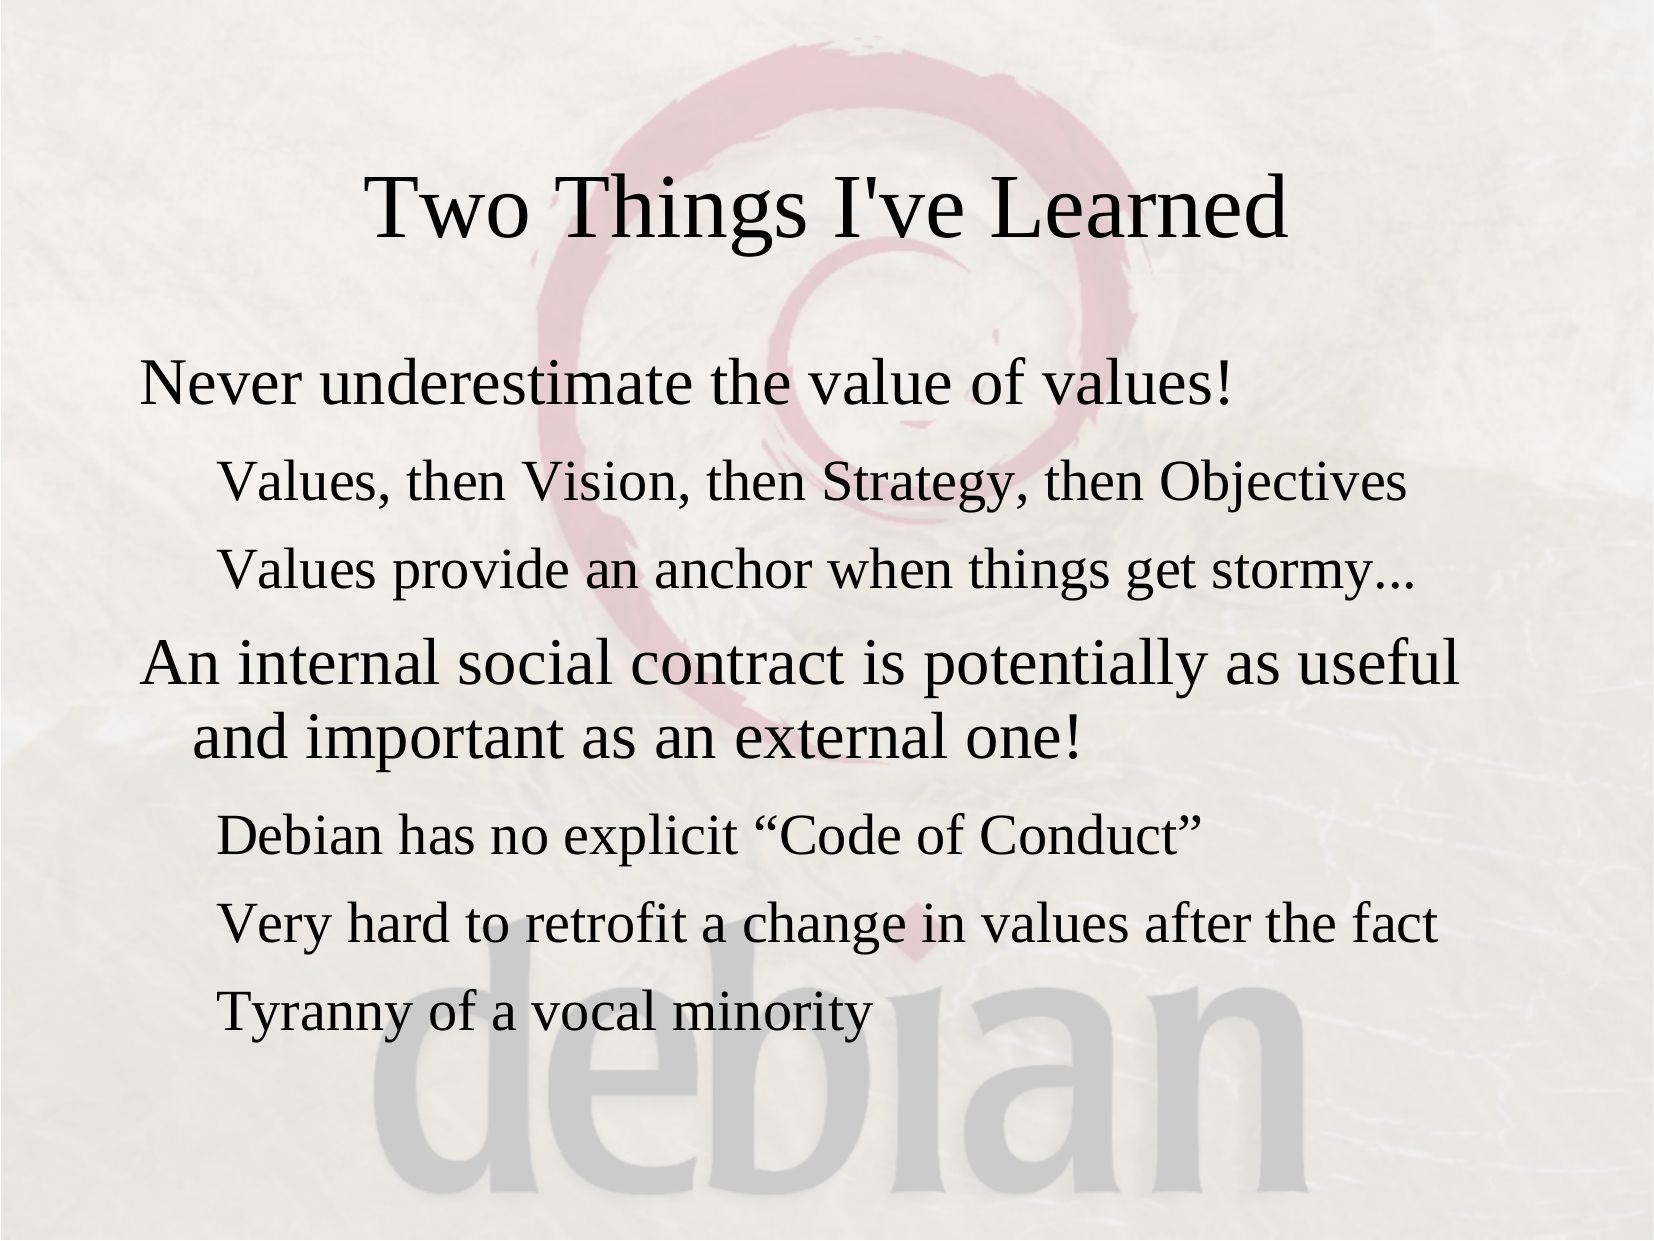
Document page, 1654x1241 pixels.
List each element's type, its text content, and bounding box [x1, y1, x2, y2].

title Two Things I've Learned [121, 102, 1534, 311]
picture [1, 0, 1654, 1240]
list Never underestimate the value of values! Values, then Vision, then Strategy, then Objectives Values provide an anchor when things get stormy... An internal social contract is potentially as useful and important as an external one! Debian has no explicit “Code of Conduct” Very hard to retrofit a change in values after the fact Tyranny of a vocal minority [121, 344, 1534, 1127]
